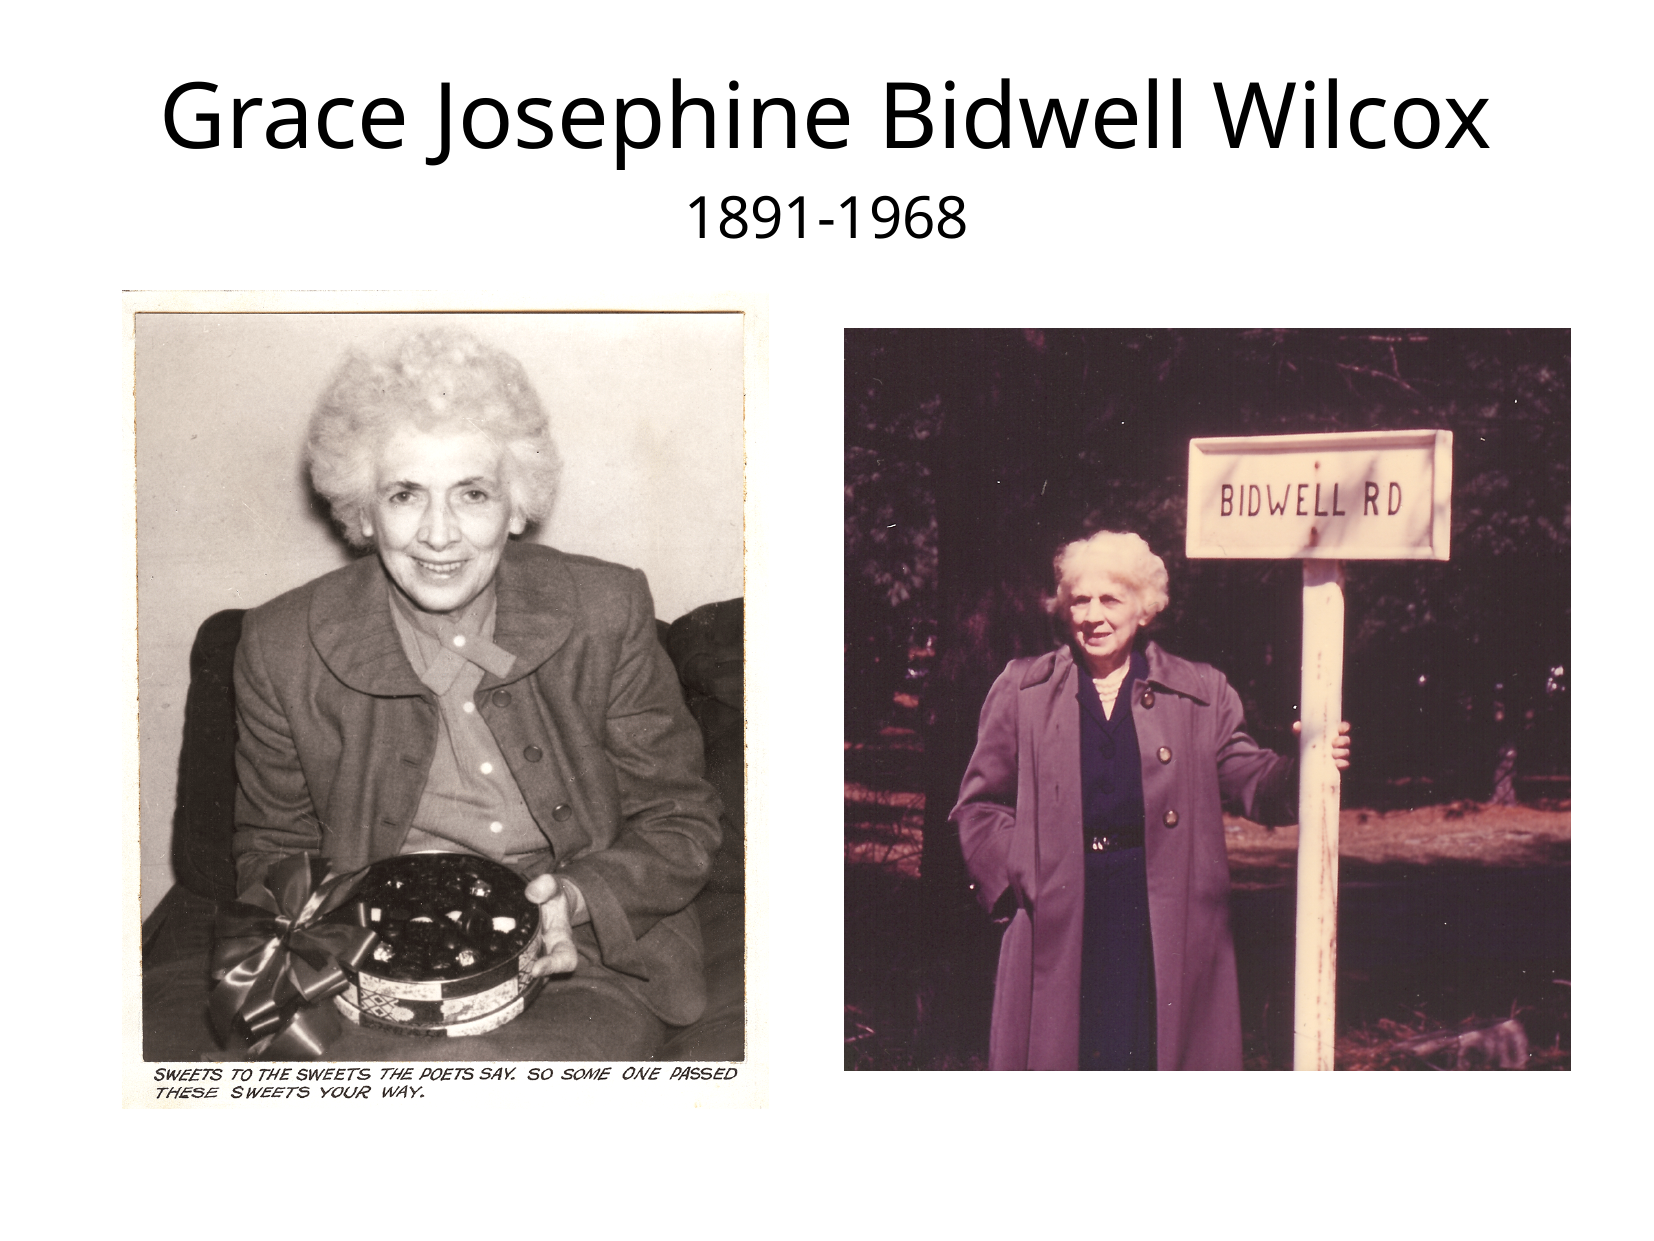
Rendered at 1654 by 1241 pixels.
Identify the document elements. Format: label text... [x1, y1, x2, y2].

title Grace Josephine Bidwell Wilcox 1891-1968 [82, 49, 1571, 257]
picture [122, 290, 769, 1109]
picture [844, 328, 1571, 1071]
